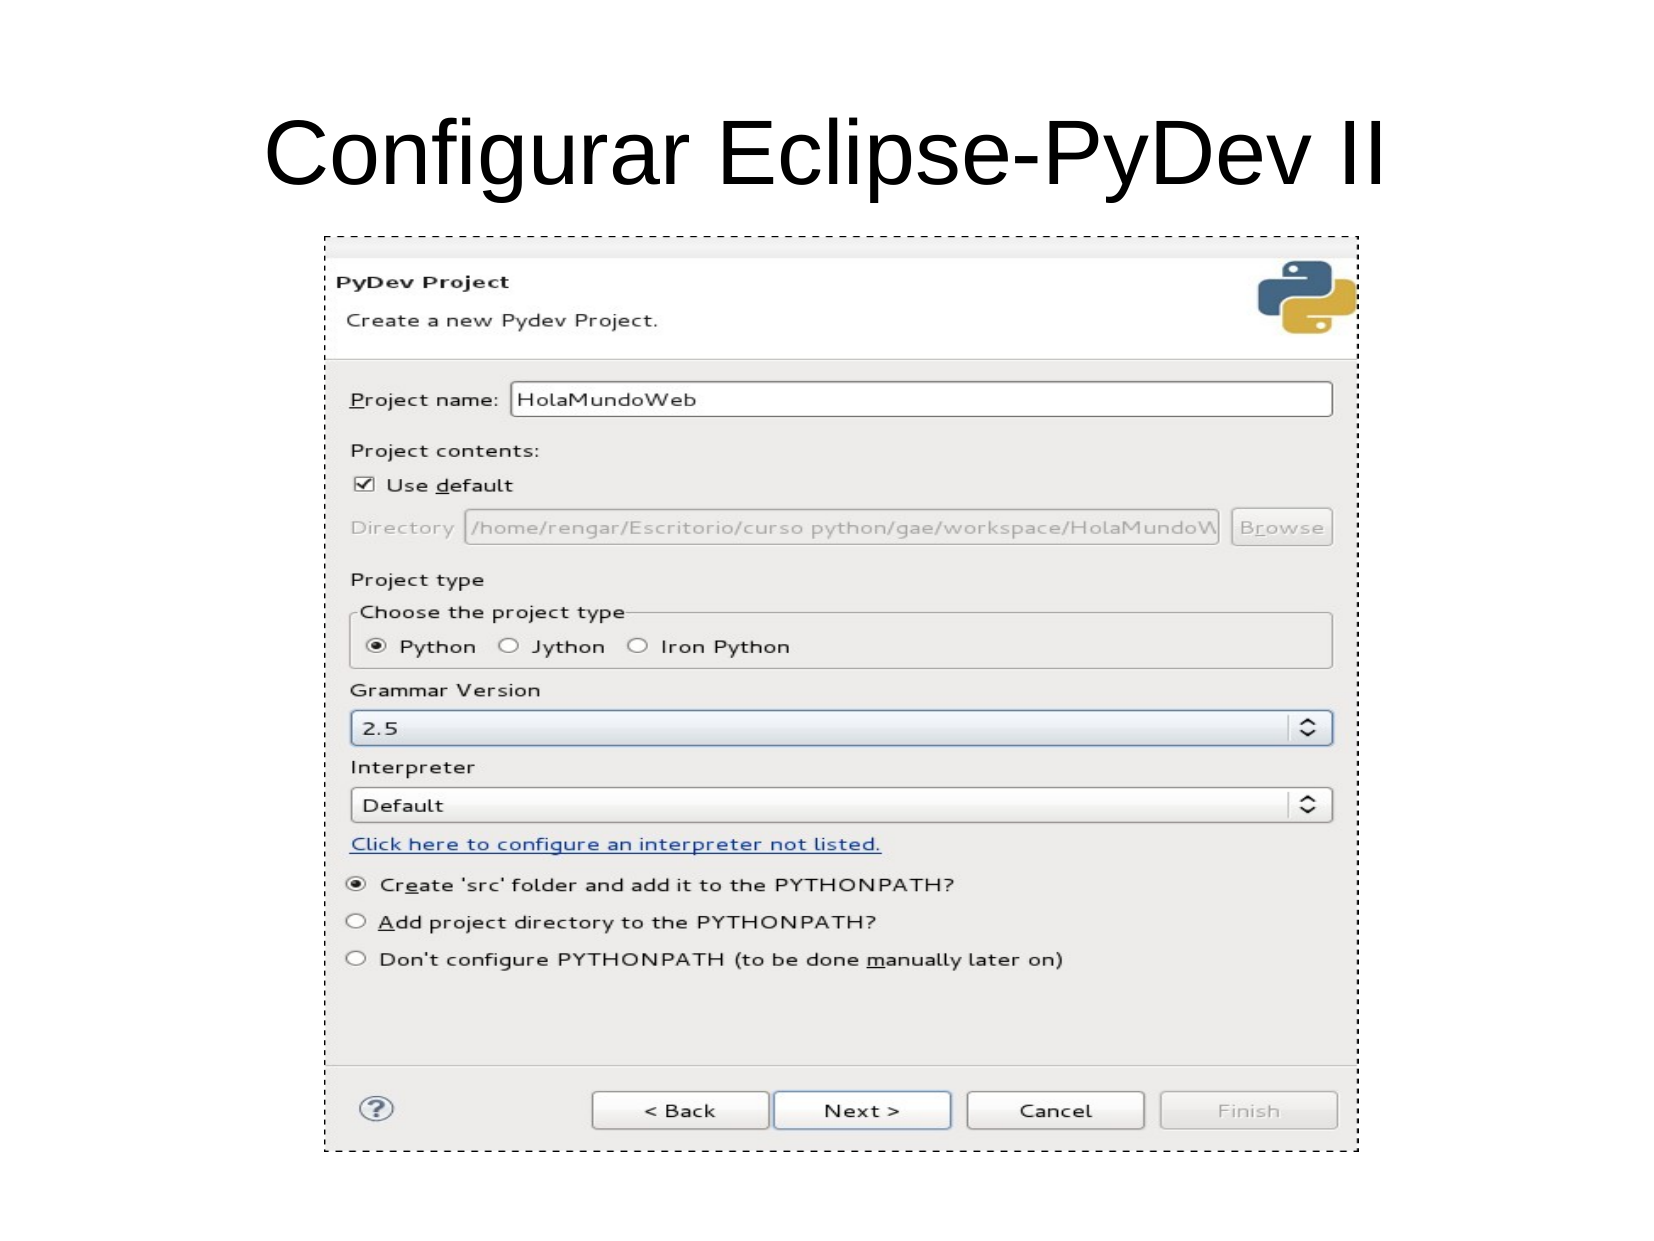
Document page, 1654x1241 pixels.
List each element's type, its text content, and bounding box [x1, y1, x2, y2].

title Configurar Eclipse-PyDev II [82, 49, 1571, 257]
picture [324, 236, 1359, 1152]
